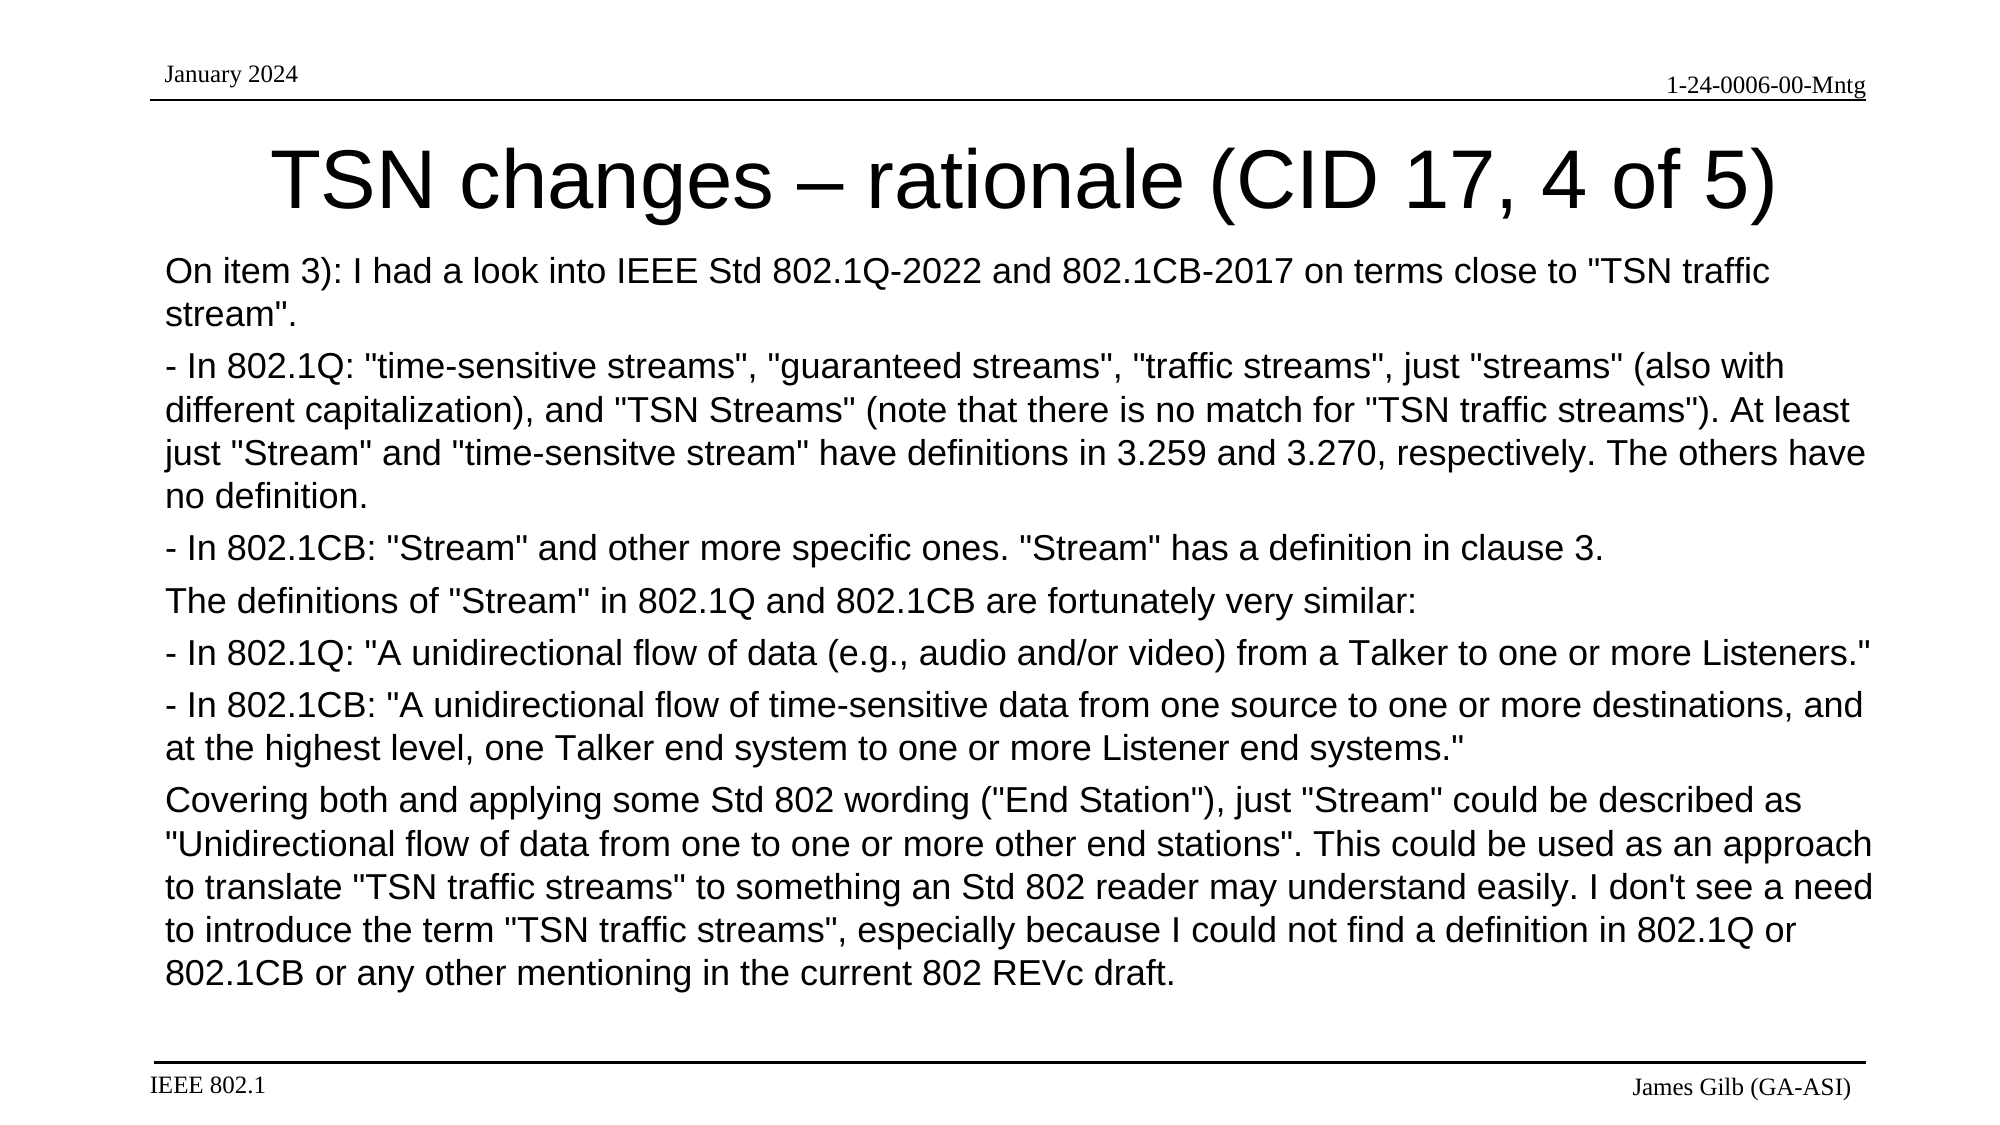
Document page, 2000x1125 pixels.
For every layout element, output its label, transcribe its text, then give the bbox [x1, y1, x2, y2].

title TSN changes – rationale (CID 17, 4 of 5) [150, 112, 1900, 238]
list On item 3): I had a look into IEEE Std 802.1Q-2022 and 802.1CB-2017 on terms close to "TSN traffic stream". - In 802.1Q: "time-sensitive streams", "guaranteed streams", "traffic streams", just "streams" (also with different capitalization), and "TSN Streams" (note that there is no match for "TSN traffic streams"). At least just "Stream" and "time-sensitve stream" have definitions in 3.259 and 3.270, respectively. The others have no definition. - In 802.1CB: "Stream" and other more specific ones. "Stream" has a definition in clause 3. The definitions of "Stream" in 802.1Q and 802.1CB are fortunately very similar: - In 802.1Q: "A unidirectional flow of data (e.g., audio and/or video) from a Talker to one or more Listeners." - In 802.1CB: "A unidirectional flow of time-sensitive data from one source to one or more destinations, and at the highest level, one Talker end system to one or more Listener end systems." Covering both and applying some Std 802 wording ("End Station"), just "Stream" could be described as "Unidirectional flow of data from one to one or more other end stations". This could be used as an approach to translate "TSN traffic streams" to something an Std 802 reader may understand easily. I don't see a need to introduce the term "TSN traffic streams", especially because I could not find a definition in 802.1Q or 802.1CB or any other mentioning in the current 802 REVc draft. [149, 239, 1900, 1051]
